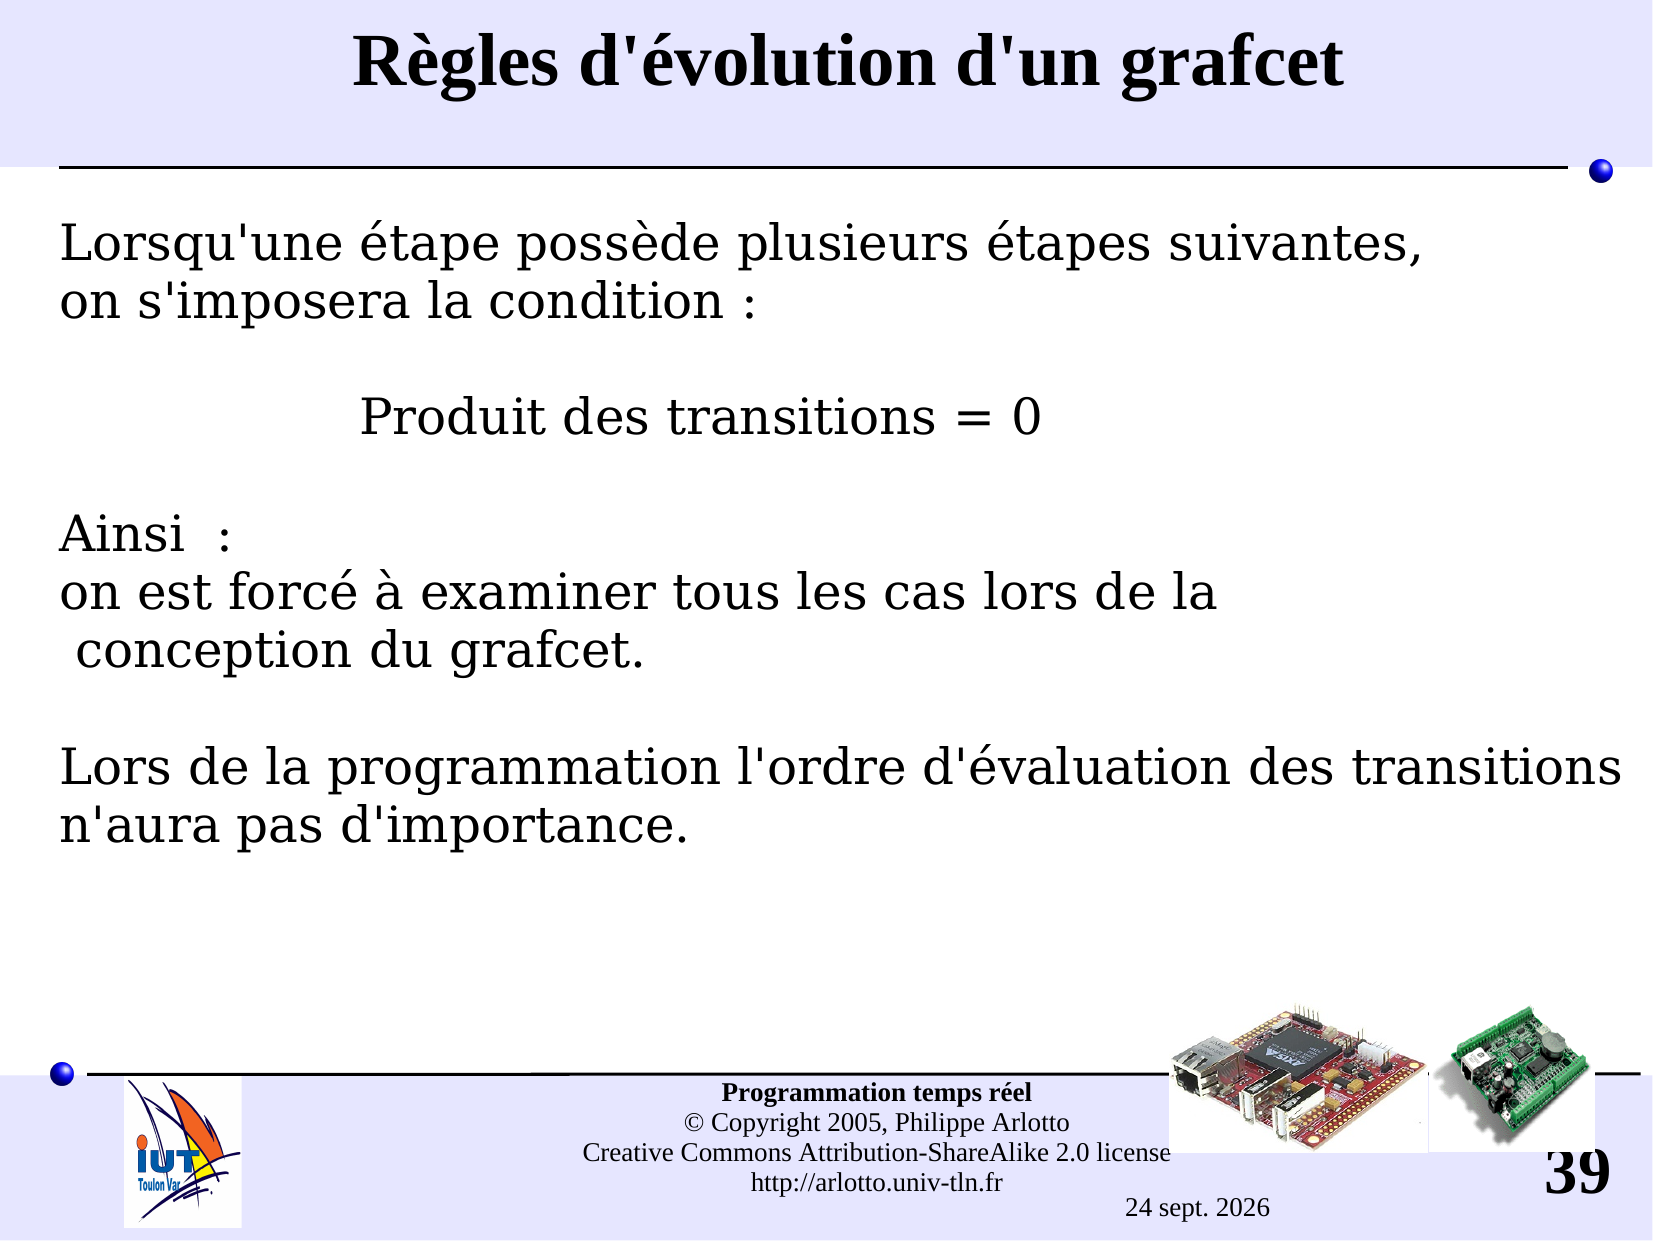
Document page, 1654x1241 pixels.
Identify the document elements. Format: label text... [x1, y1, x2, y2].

picture [1429, 1000, 1595, 1152]
title Règles d'évolution d'un grafcet [95, 14, 1585, 107]
picture [1169, 1000, 1428, 1153]
text_box Lorsqu'une étape possède plusieurs étapes suivantes, on s'imposera la condition : Produit des transitions = 0 Ainsi : on est forcé à examiner tous les cas lors de la conception du grafcet. Lors de la programmation l'ordre d'évaluation des transitions n'aura pas d'importance. [59, 213, 1624, 855]
